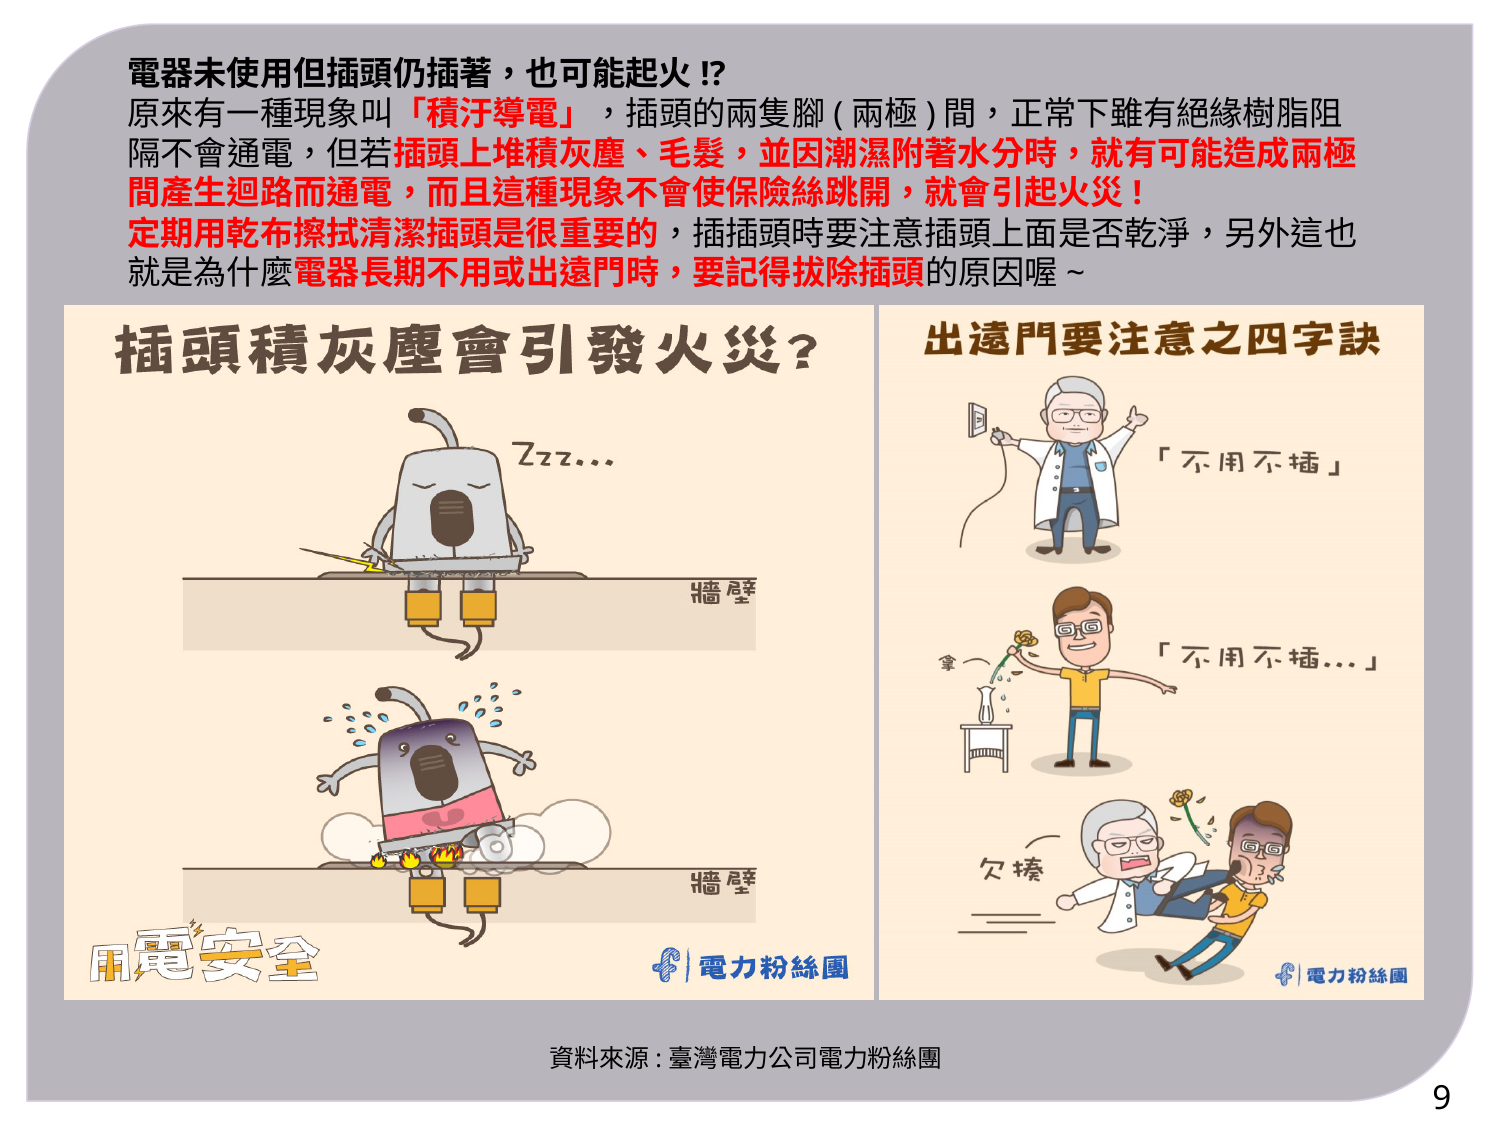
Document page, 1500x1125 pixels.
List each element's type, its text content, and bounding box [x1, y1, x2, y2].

picture [879, 305, 1424, 1000]
picture [64, 305, 874, 1000]
text_box 資料來源:臺灣電力公司電力粉絲團 [534, 1035, 958, 1080]
text_box 電器未使用但插頭仍插著，也可能起火!? 原來有一種現象叫「積汙導電」，插頭的兩隻腳(兩極)間，正常下雖有絕緣樹脂阻隔不會通電，但若插頭上堆積灰塵、毛髮，並因潮濕附著水分時，就有可能造成兩極間產生迴路而通電，而且這種現象不會使保險絲跳開，就會引起火災! 定期用乾布擦拭清潔插頭是很重要的，插插頭時要注意插頭上面是否乾淨，另外這也就是為什麼電器長期不用或出遠門時，要記得拔除插頭的原因喔~ [112, 44, 1388, 299]
text_box [1417, 1068, 1494, 1114]
